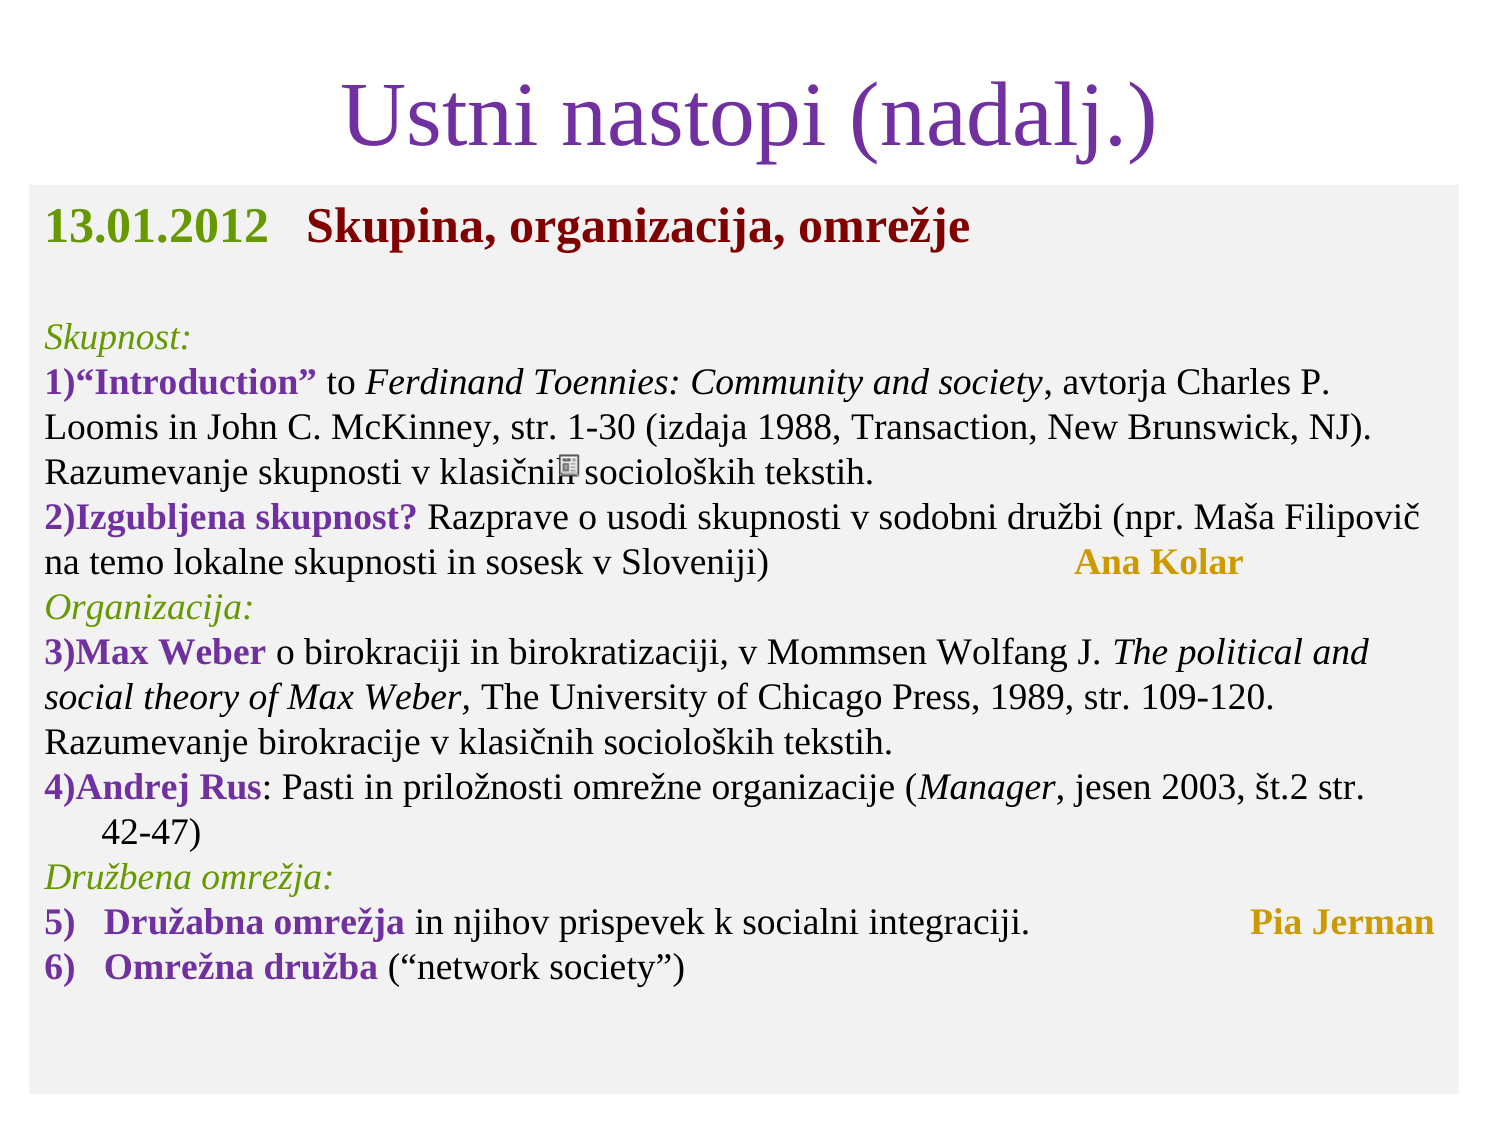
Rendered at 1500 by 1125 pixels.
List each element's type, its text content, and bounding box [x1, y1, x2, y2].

picture [558, 452, 584, 478]
title Ustni nastopi (nadalj.) [112, 46, 1388, 172]
list 13.01.2012 Skupina, organizacija, omrežje Skupnost: “Introduction” to Ferdinand Toennies: Community and society, avtorja Charles P. Loomis in John C. McKinney, str. 1-30 (izdaja 1988, Transaction, New Brunswick, NJ). Razumevanje skupnosti v klasičnih socioloških tekstih. Izgubljena skupnost? Razprave o usodi skupnosti v sodobni družbi (npr. Maša Filipovič na temo lokalne skupnosti in sosesk v Sloveniji) Ana Kolar Organizacija: Max Weber o birokraciji in birokratizaciji, v Mommsen Wolfang J. The political and social theory of Max Weber, The University of Chicago Press, 1989, str. 109-120. Razumevanje birokracije v klasičnih socioloških tekstih. Andrej Rus: Pasti in priložnosti omrežne organizacije (Manager, jesen 2003, št.2 str. 42-47) Družbena omrežja: 5) Družabna omrežja in njihov prispevek k socialni integraciji. Pia Jerman 6) Omrežna družba (“network society”) [29, 184, 1459, 1094]
